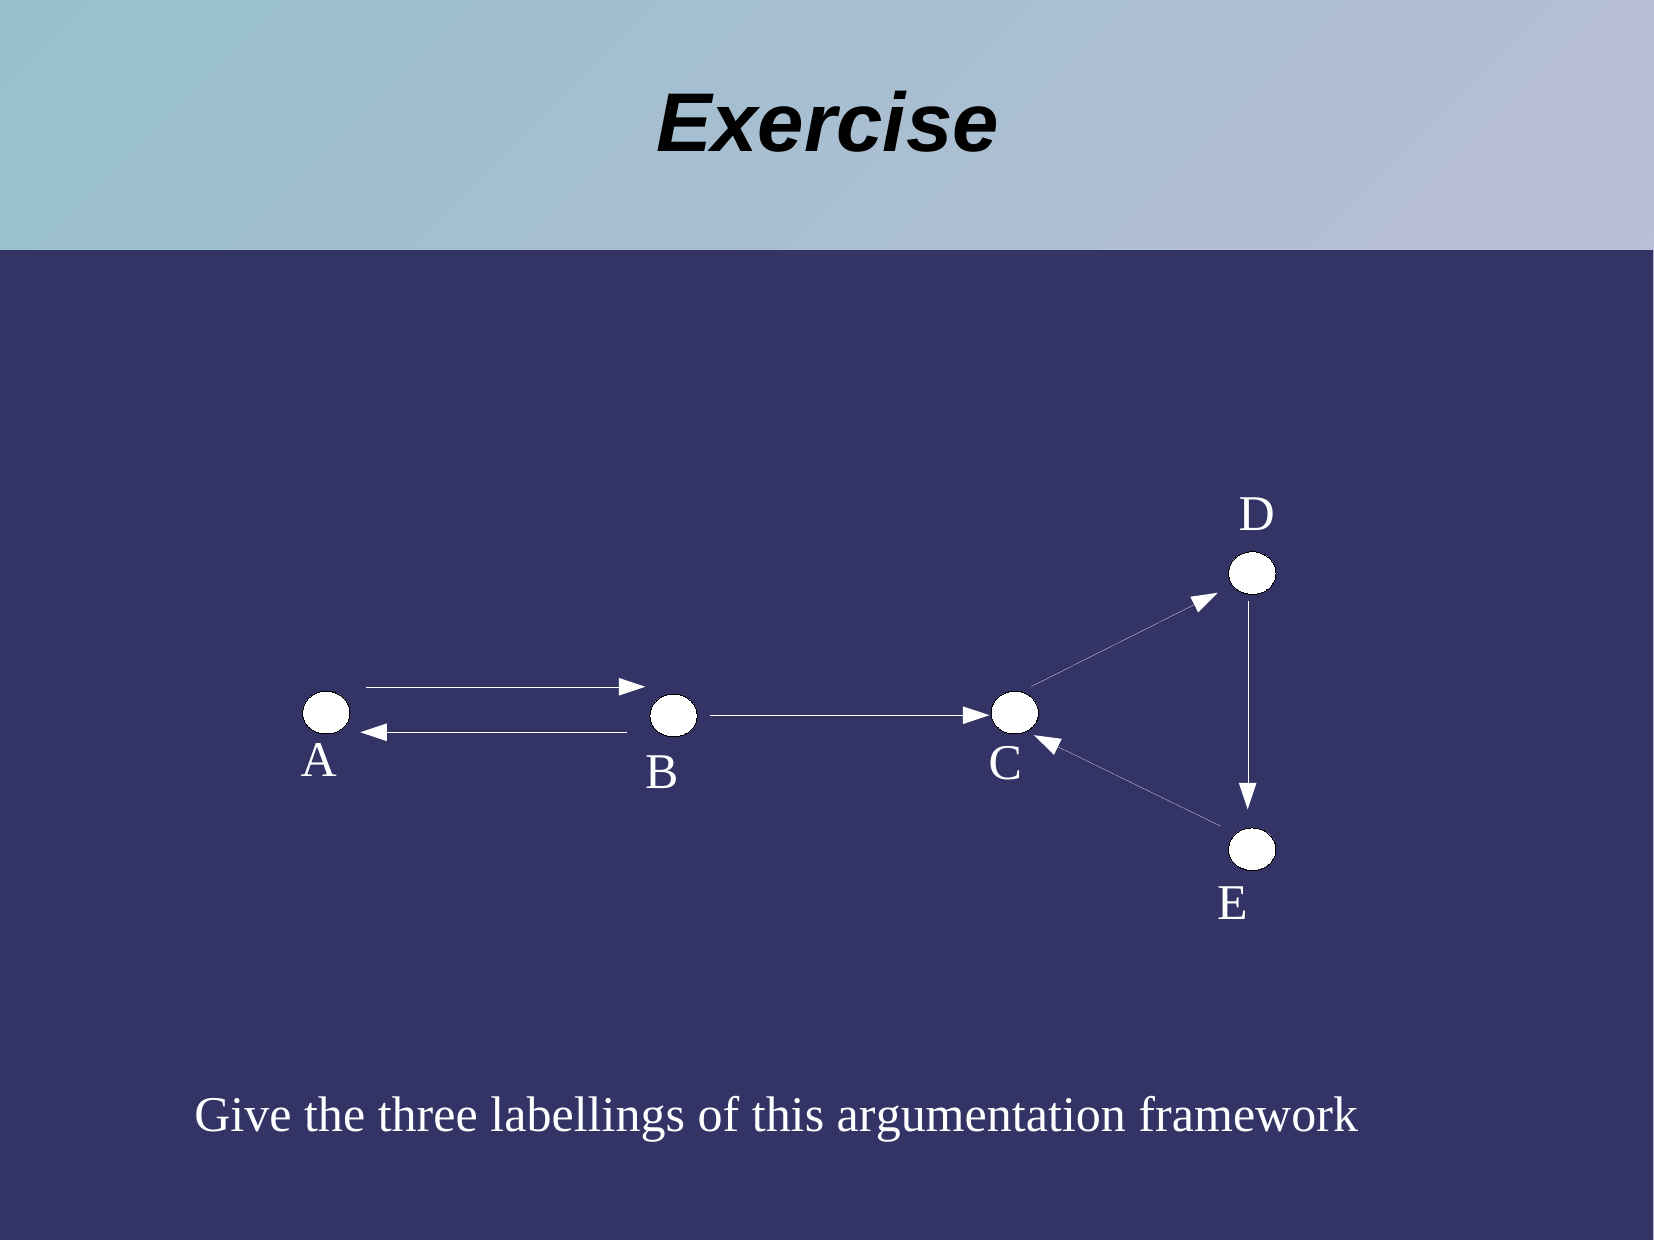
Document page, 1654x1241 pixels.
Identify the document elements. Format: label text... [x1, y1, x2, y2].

text_box [991, 691, 1039, 734]
text_box B [644, 743, 701, 862]
text_box [649, 694, 698, 737]
text_box [1228, 827, 1276, 871]
text_box Give the three labellings of this argumentation framework [194, 1086, 1497, 1162]
text_box A [300, 732, 356, 851]
text_box [302, 691, 351, 732]
title Exercise [121, 19, 1534, 227]
text_box C [988, 735, 1049, 853]
text_box [1228, 555, 1277, 595]
text_box E [1217, 874, 1273, 993]
text_box D [1238, 485, 1299, 562]
